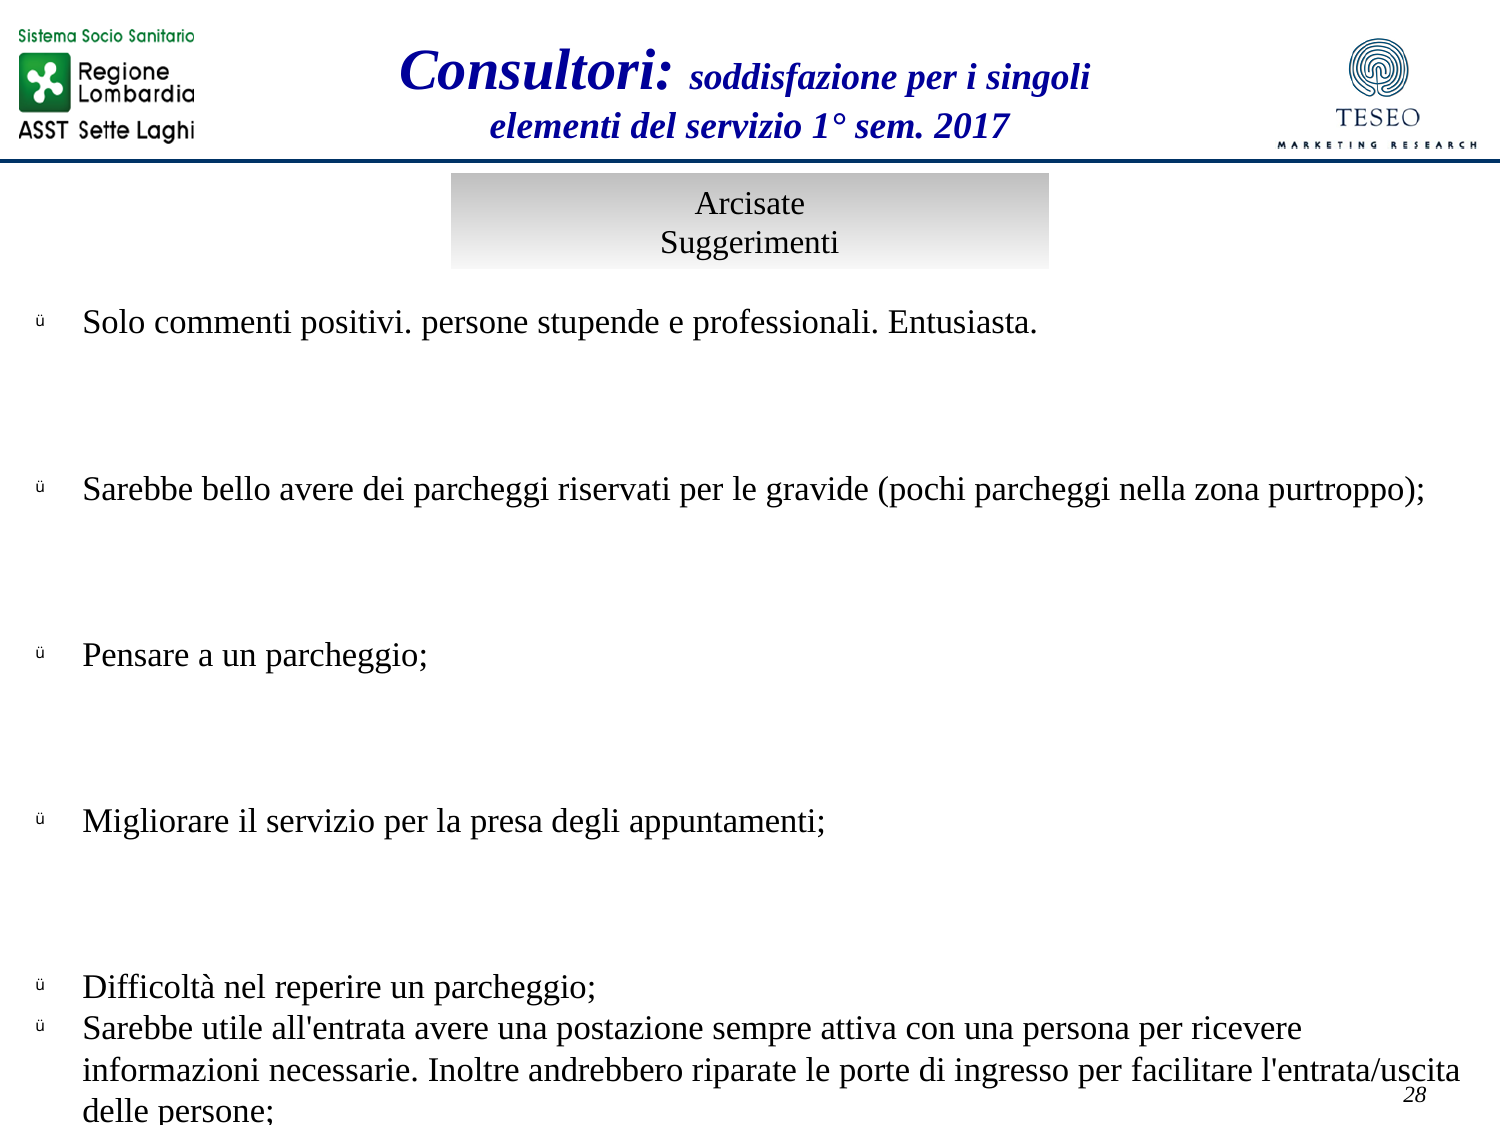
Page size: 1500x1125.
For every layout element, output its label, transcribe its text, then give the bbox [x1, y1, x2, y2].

text_box Consultori: soddisfazione per i singoli elementi del servizio 1° sem. 2017 [206, 25, 1294, 151]
text_box Solo commenti positivi. persone stupende e professionali. Entusiasta. Sarebbe bello avere dei parcheggi riservati per le gravide (pochi parcheggi nella zona purtroppo); Pensare a un parcheggio; Migliorare il servizio per la presa degli appuntamenti; Difficoltà nel reperire un parcheggio; Sarebbe utile all'entrata avere una postazione sempre attiva con una persona per ricevere informazioni necessarie. Inoltre andrebbero riparate le porte di ingresso per facilitare l'entrata/uscita delle persone; Non c'è parcheggio; Strutturare meglio gli incontri/agenda incontri. Grazie; Programmare un'agenda migliore per corso pre-parto. Grazie. [20, 292, 1480, 1125]
text_box Arcisate Suggerimenti [451, 173, 1049, 269]
picture [19, 26, 194, 148]
picture [1294, 30, 1481, 149]
